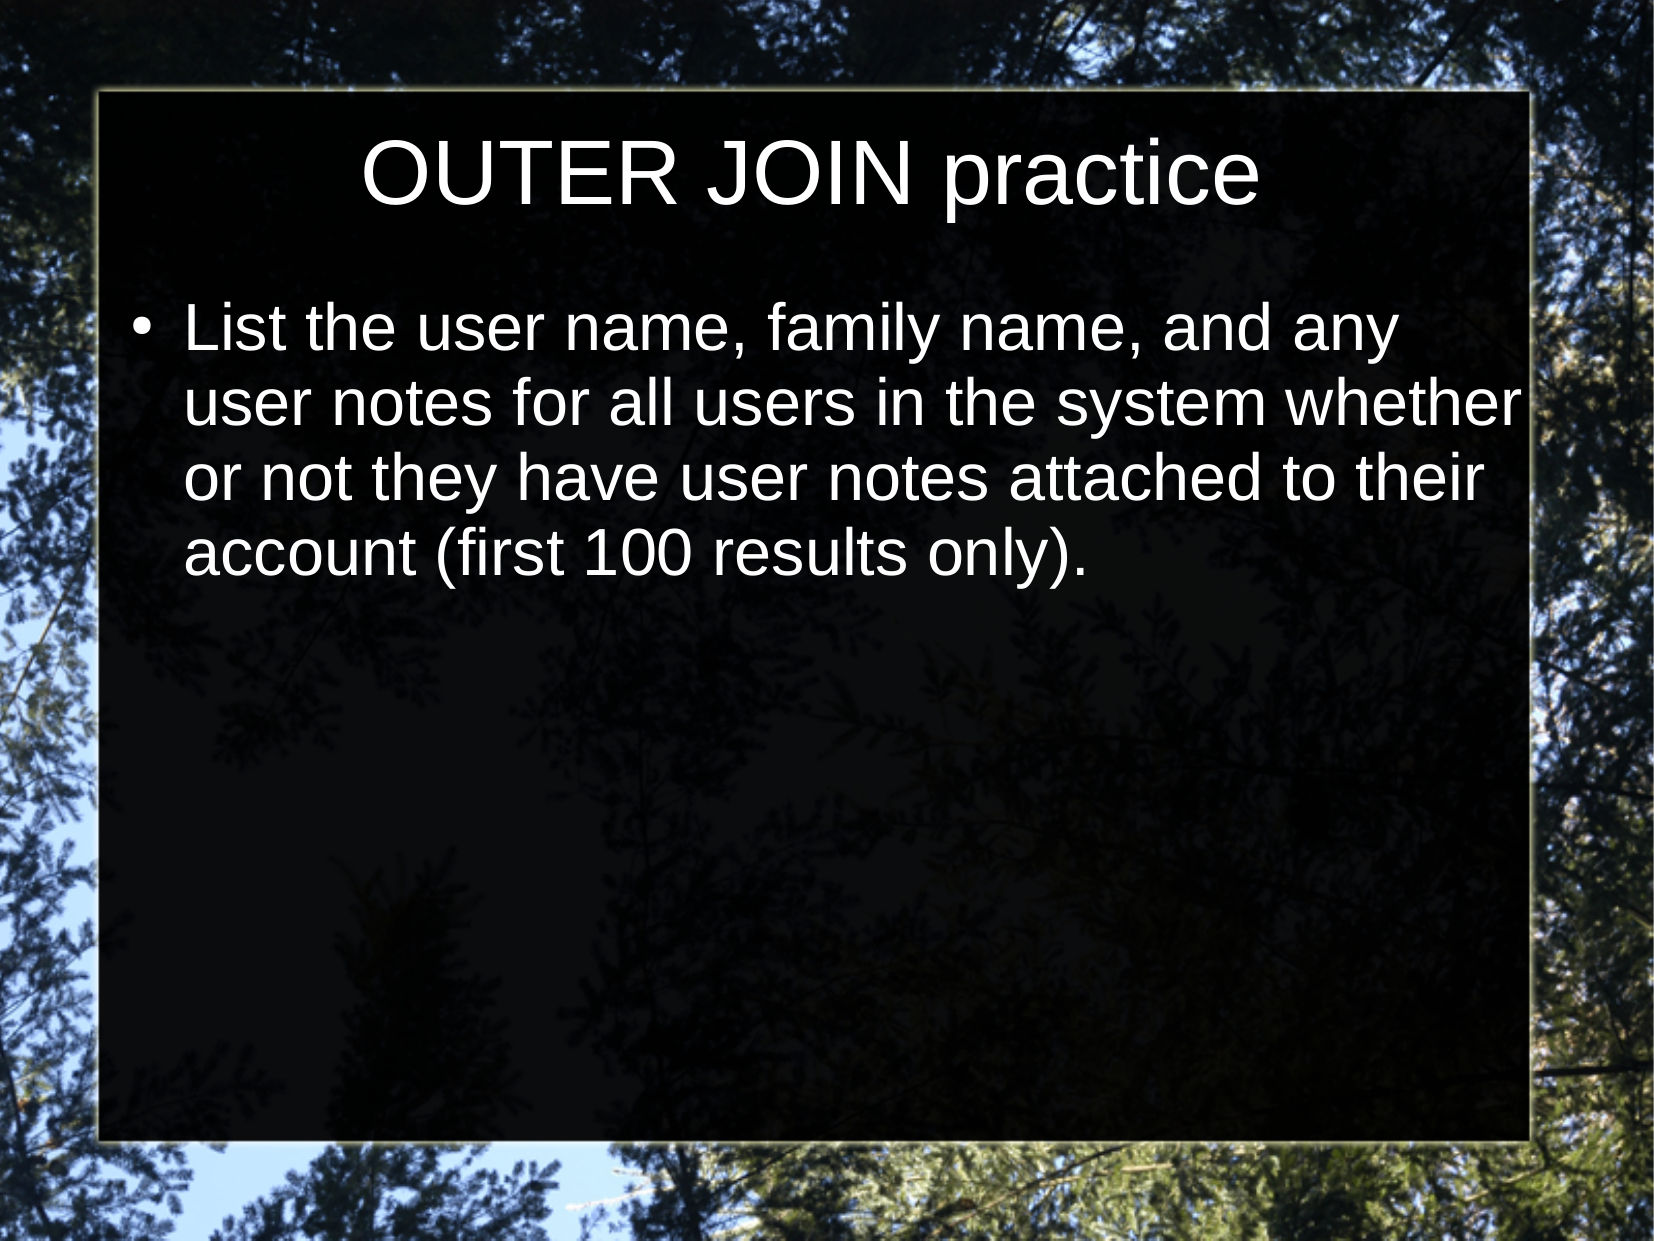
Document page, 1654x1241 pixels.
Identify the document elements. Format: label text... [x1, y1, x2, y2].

list List the user name, family name, and any user notes for all users in the system whether or not they have user notes attached to their account (first 100 results only). [112, 290, 1536, 1010]
title OUTER JOIN practice [88, 88, 1536, 257]
picture [0, 0, 1654, 1241]
